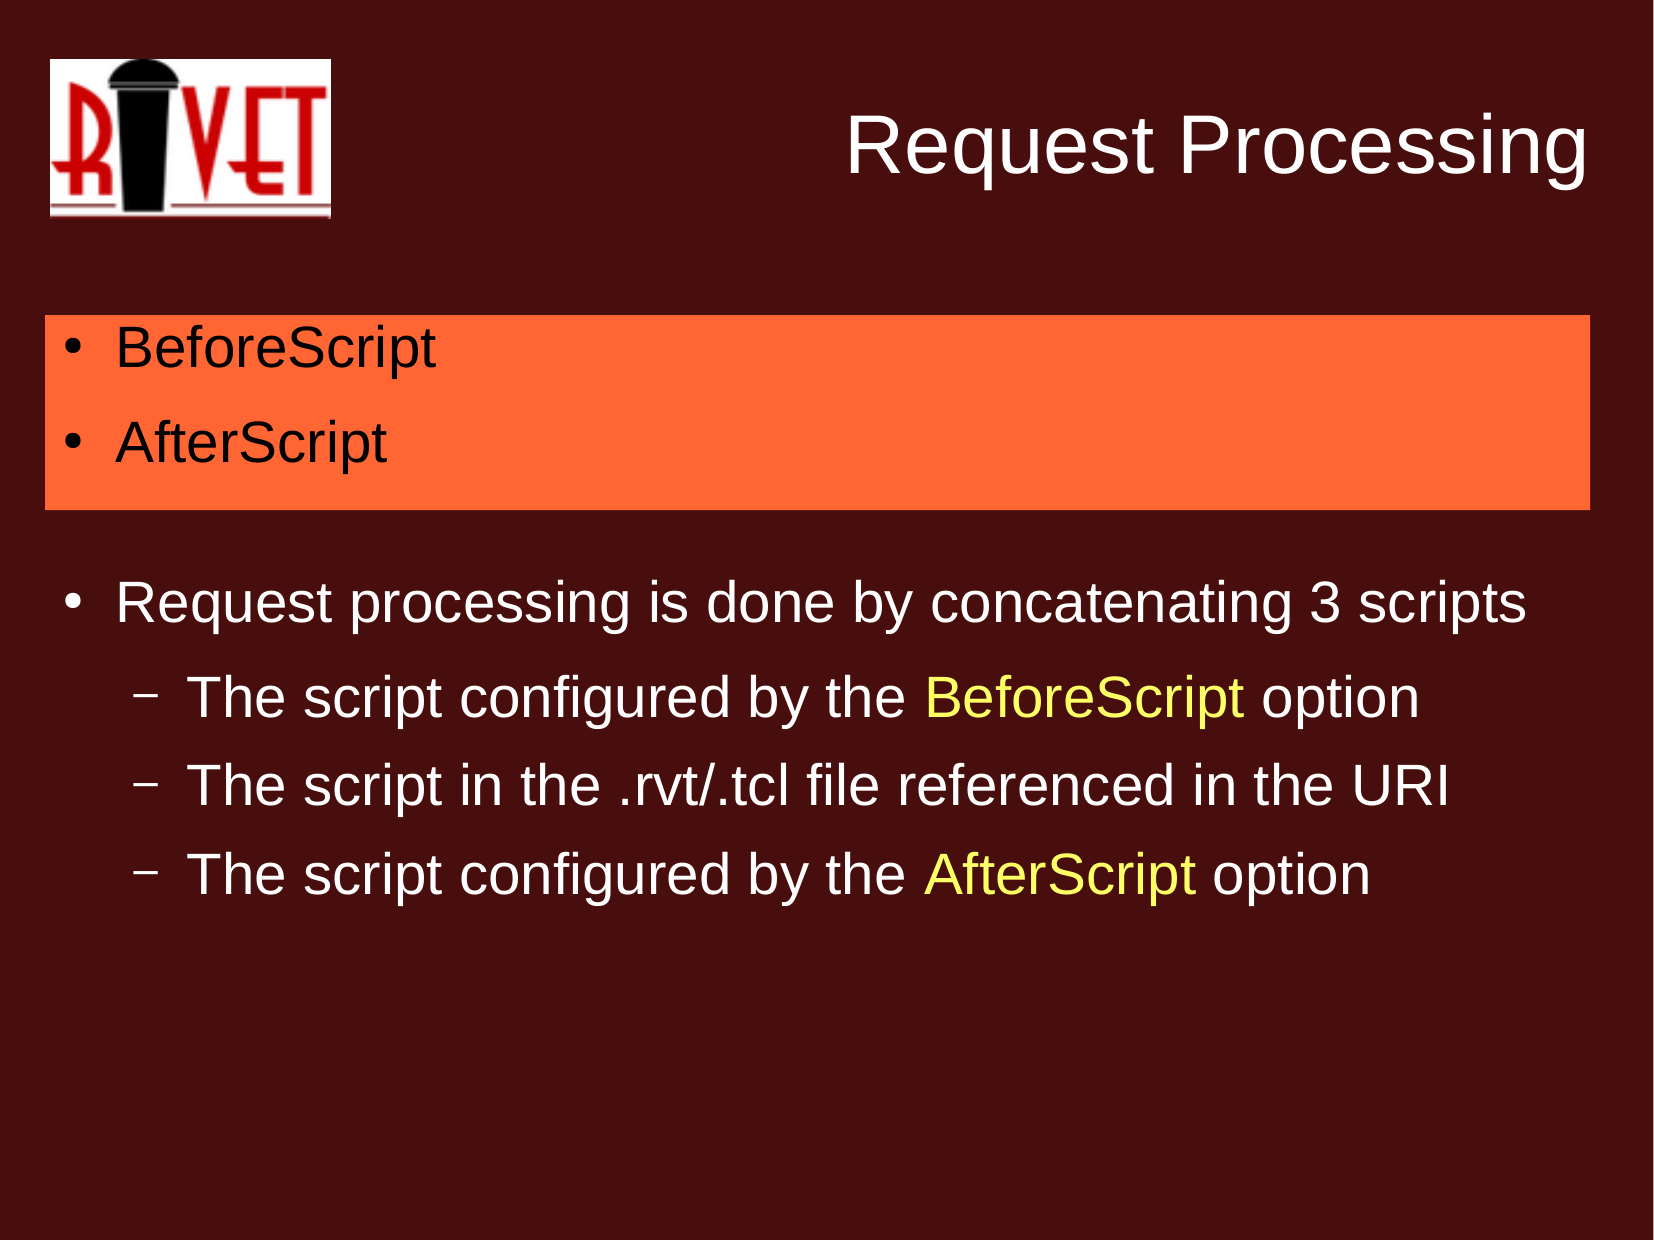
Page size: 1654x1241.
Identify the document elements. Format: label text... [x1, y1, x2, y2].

list Request processing is done by concatenating 3 scripts The script configured by the BeforeScript option The script in the .rvt/.tcl file referenced in the URI The script configured by the AfterScript option [45, 570, 1591, 1125]
list BeforeScript AfterScript [45, 315, 1591, 511]
picture [50, 59, 331, 219]
title Request Processing [360, 49, 1591, 241]
